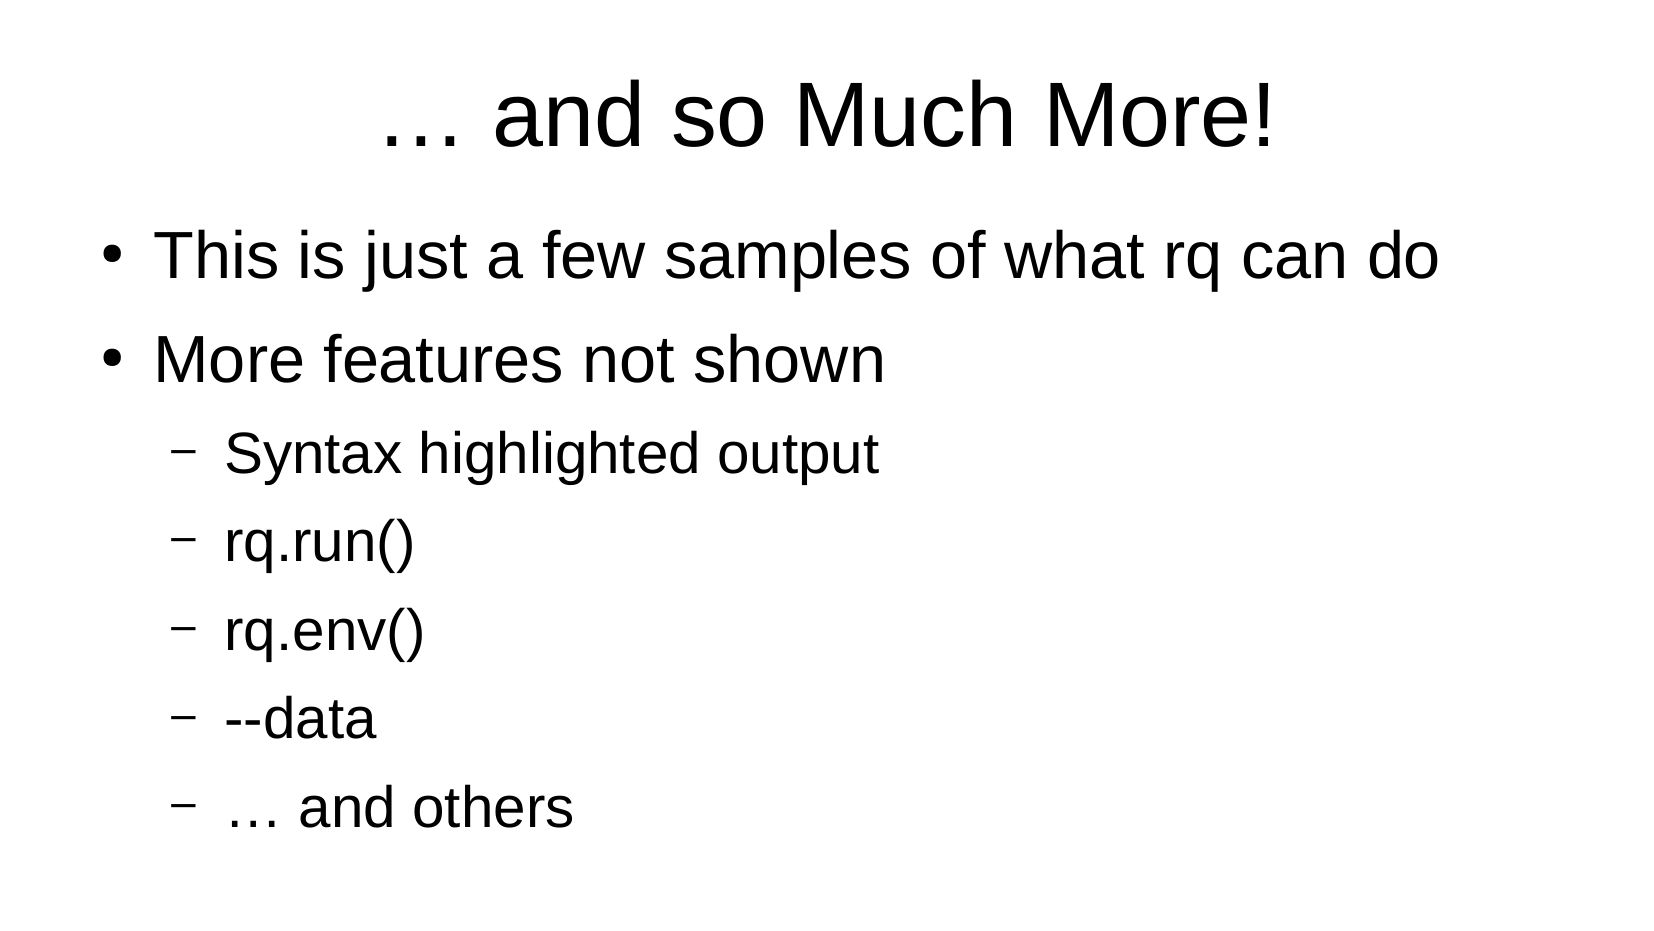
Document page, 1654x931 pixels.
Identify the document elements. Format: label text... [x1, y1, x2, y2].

title … and so Much More! [82, 37, 1571, 193]
list This is just a few samples of what rq can do More features not shown Syntax highlighted output rq.run() rq.env() --data … and others [82, 217, 1571, 856]
